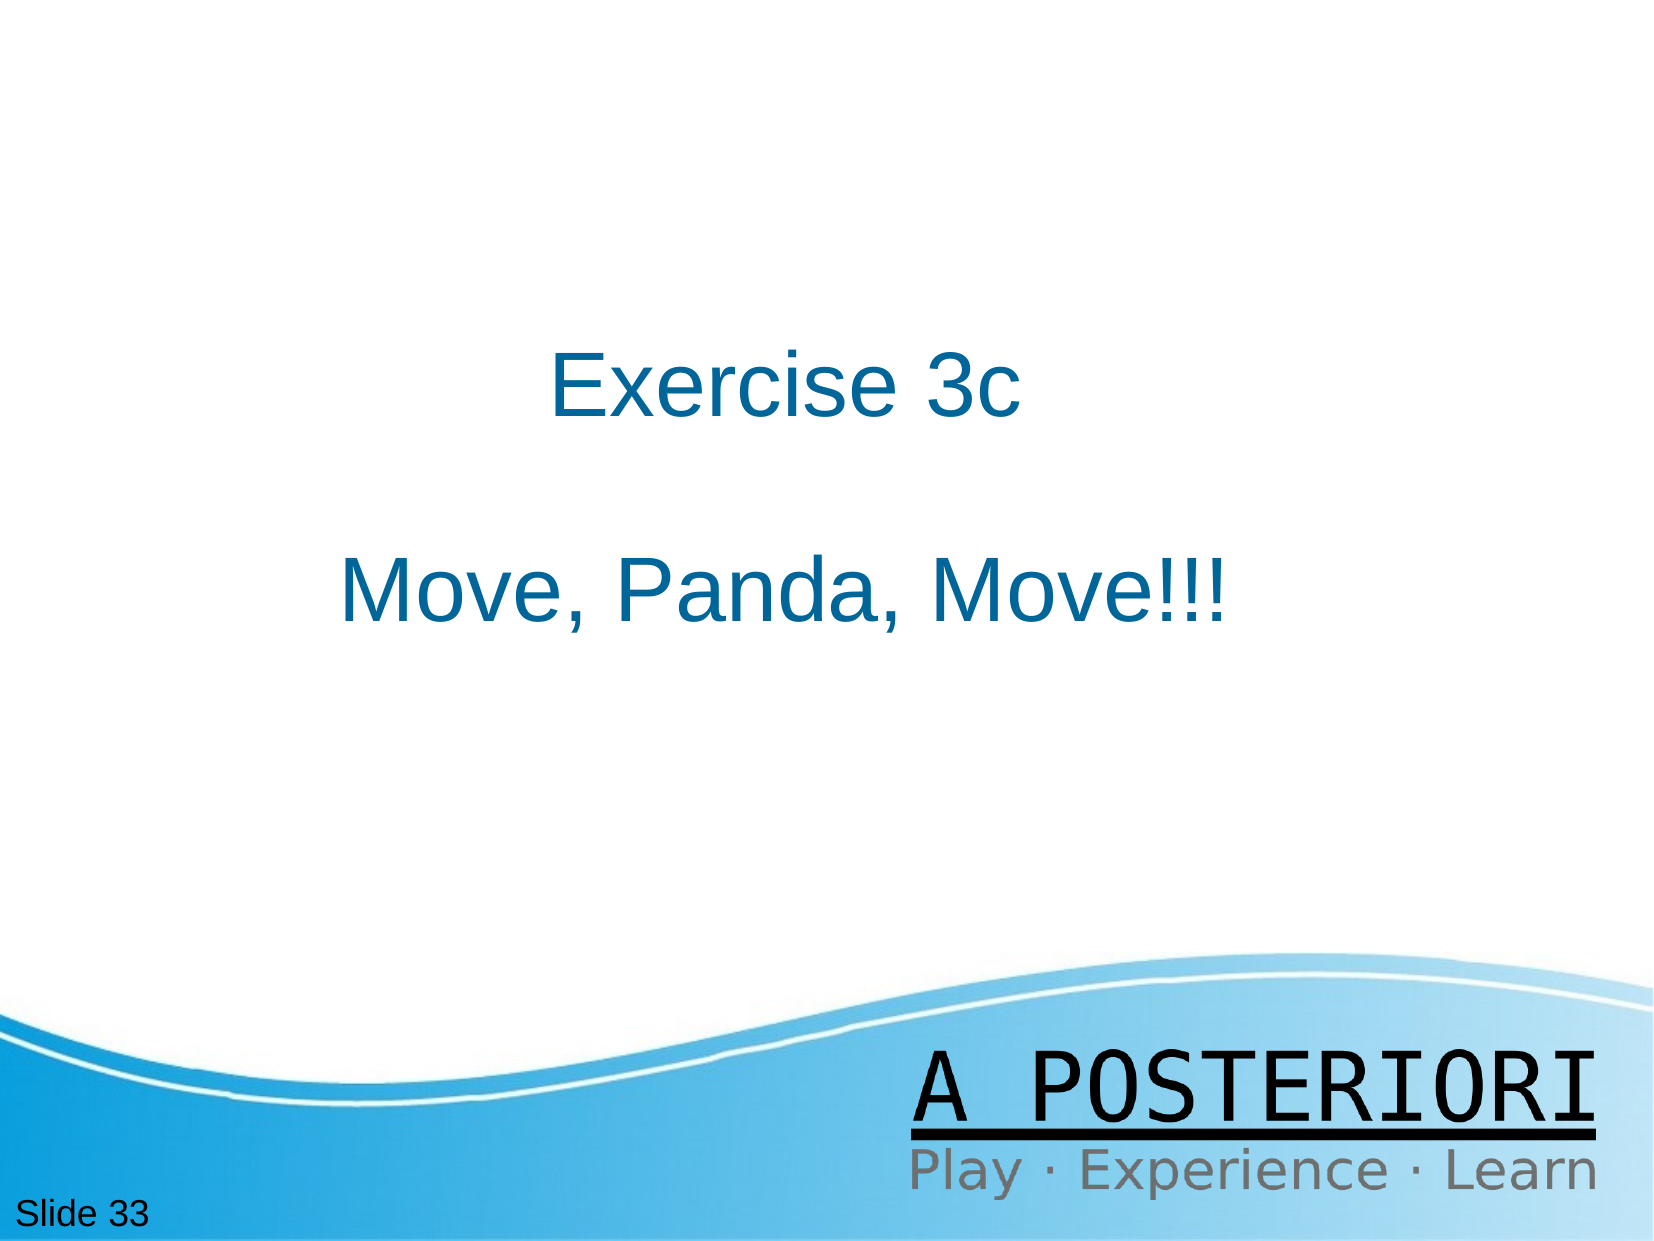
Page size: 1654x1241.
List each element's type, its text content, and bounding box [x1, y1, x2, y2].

picture [0, 952, 1654, 1241]
title Exercise 3c Move, Panda, Move!!! [41, 333, 1530, 642]
